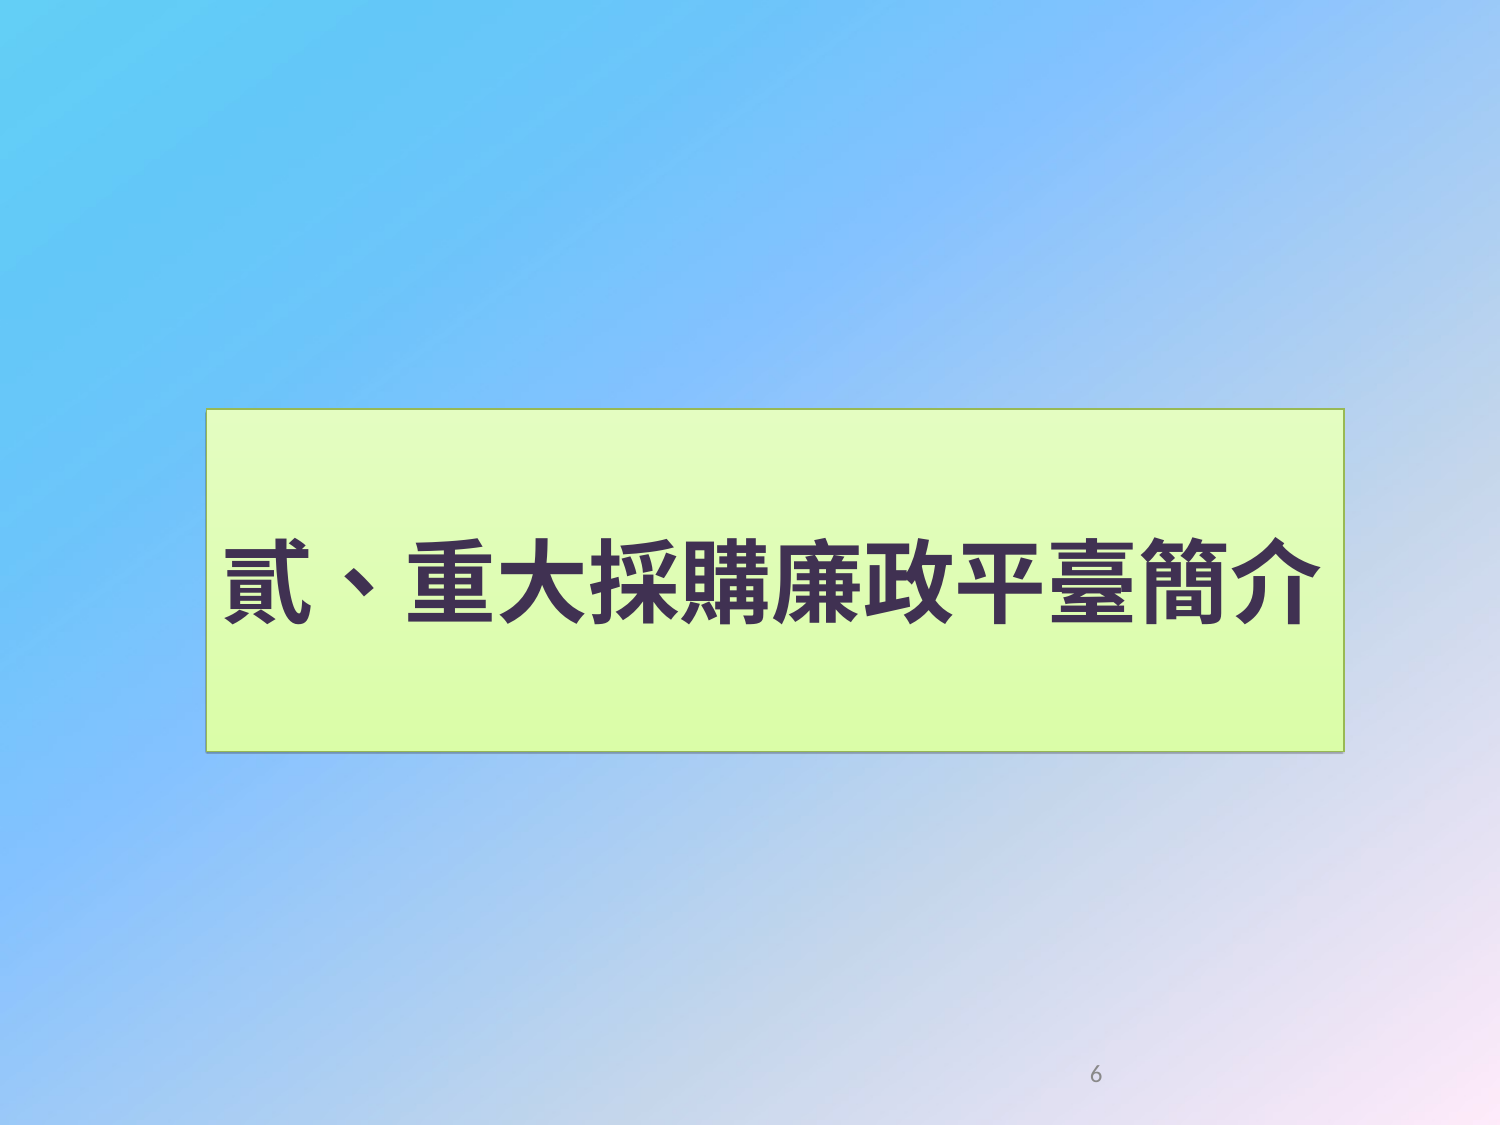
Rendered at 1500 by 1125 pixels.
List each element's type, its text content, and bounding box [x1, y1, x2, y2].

list 貳、重大採購廉政平臺簡介 [206, 408, 1345, 752]
text_box [1074, 1042, 1426, 1103]
